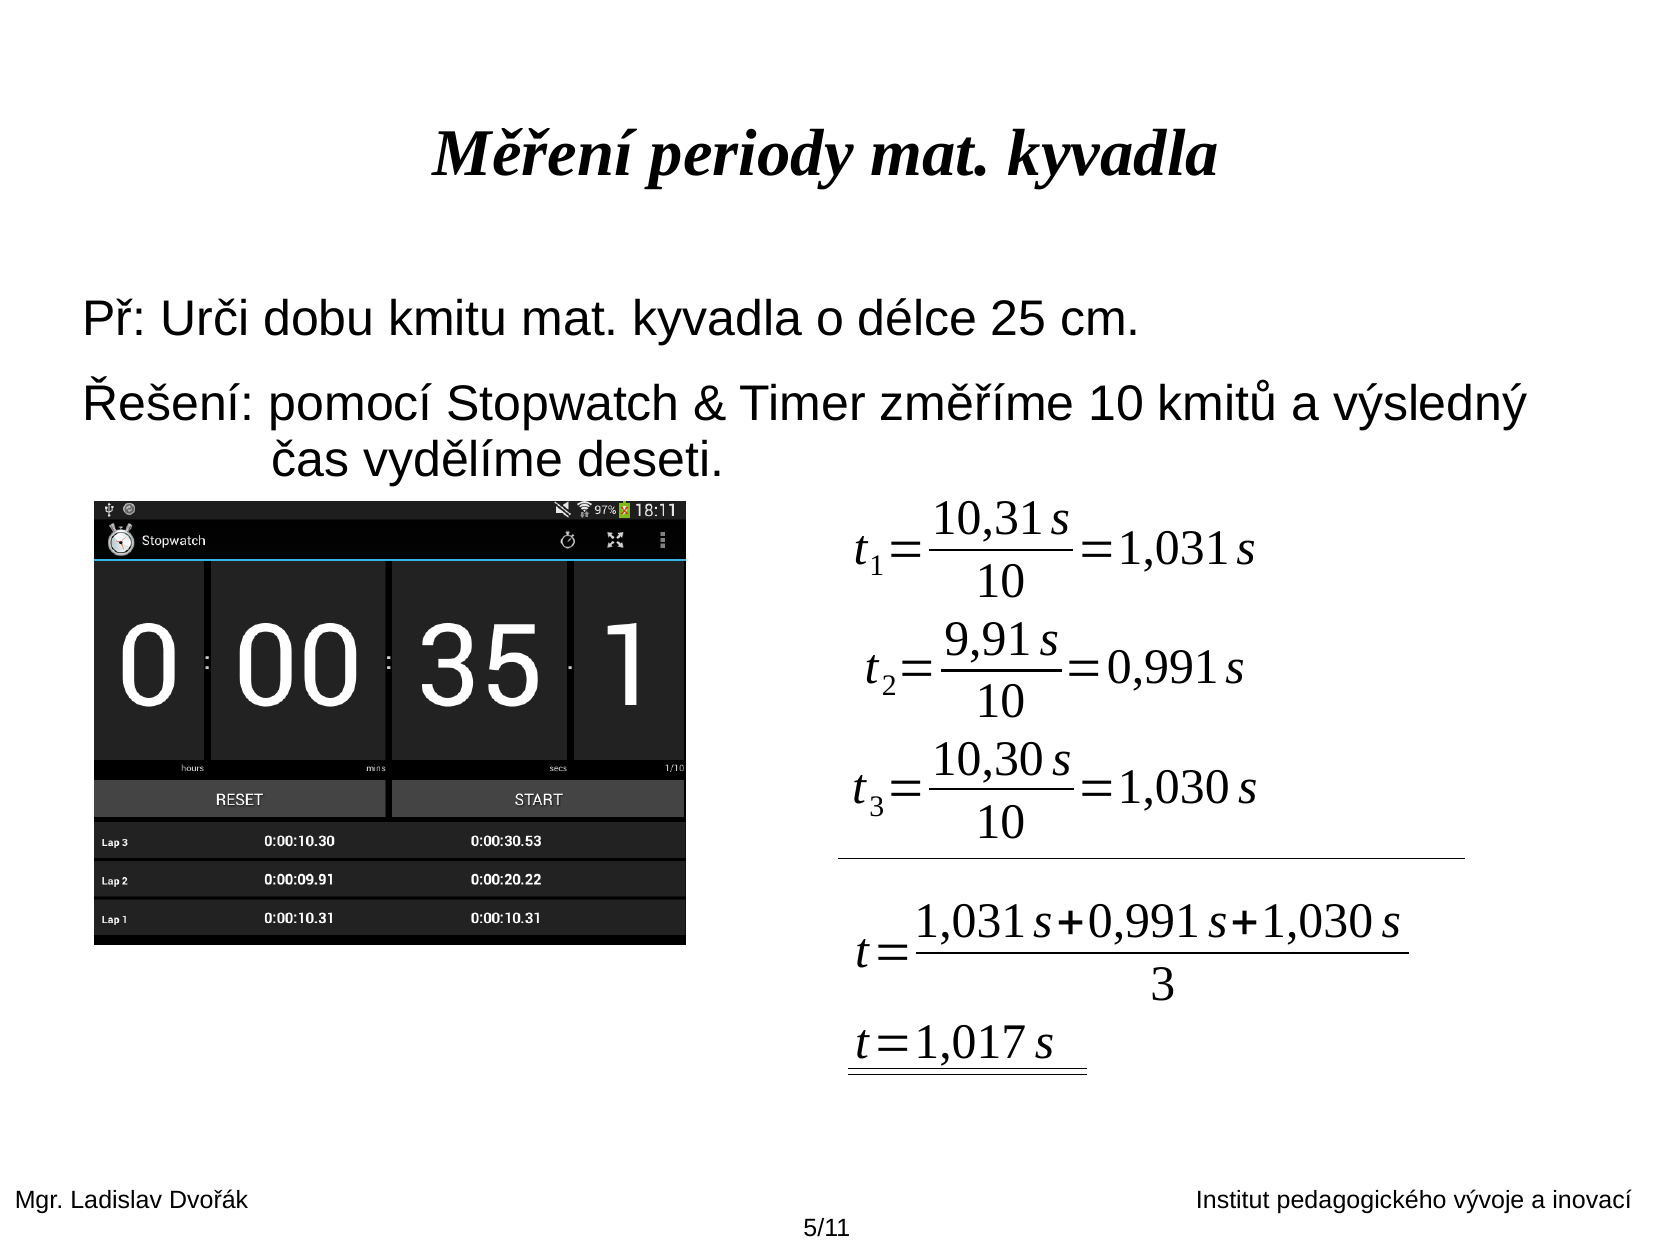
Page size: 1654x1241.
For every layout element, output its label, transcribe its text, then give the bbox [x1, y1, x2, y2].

chart [845, 859, 1418, 1069]
picture [94, 501, 686, 945]
chart [845, 491, 1264, 858]
title Měření periody mat. kyvadla [82, 49, 1571, 257]
list Př: Urči dobu kmitu mat. kyvadla o délce 25 cm. Řešení: pomocí Stopwatch & Timer změříme 10 kmitů a výsledný čas vydělíme deseti. [82, 290, 1571, 1010]
text_box Mgr. Ladislav Dvořák Institut pedagogického vývoje a inovací <číslo>/11 [0, 1177, 1654, 1241]
